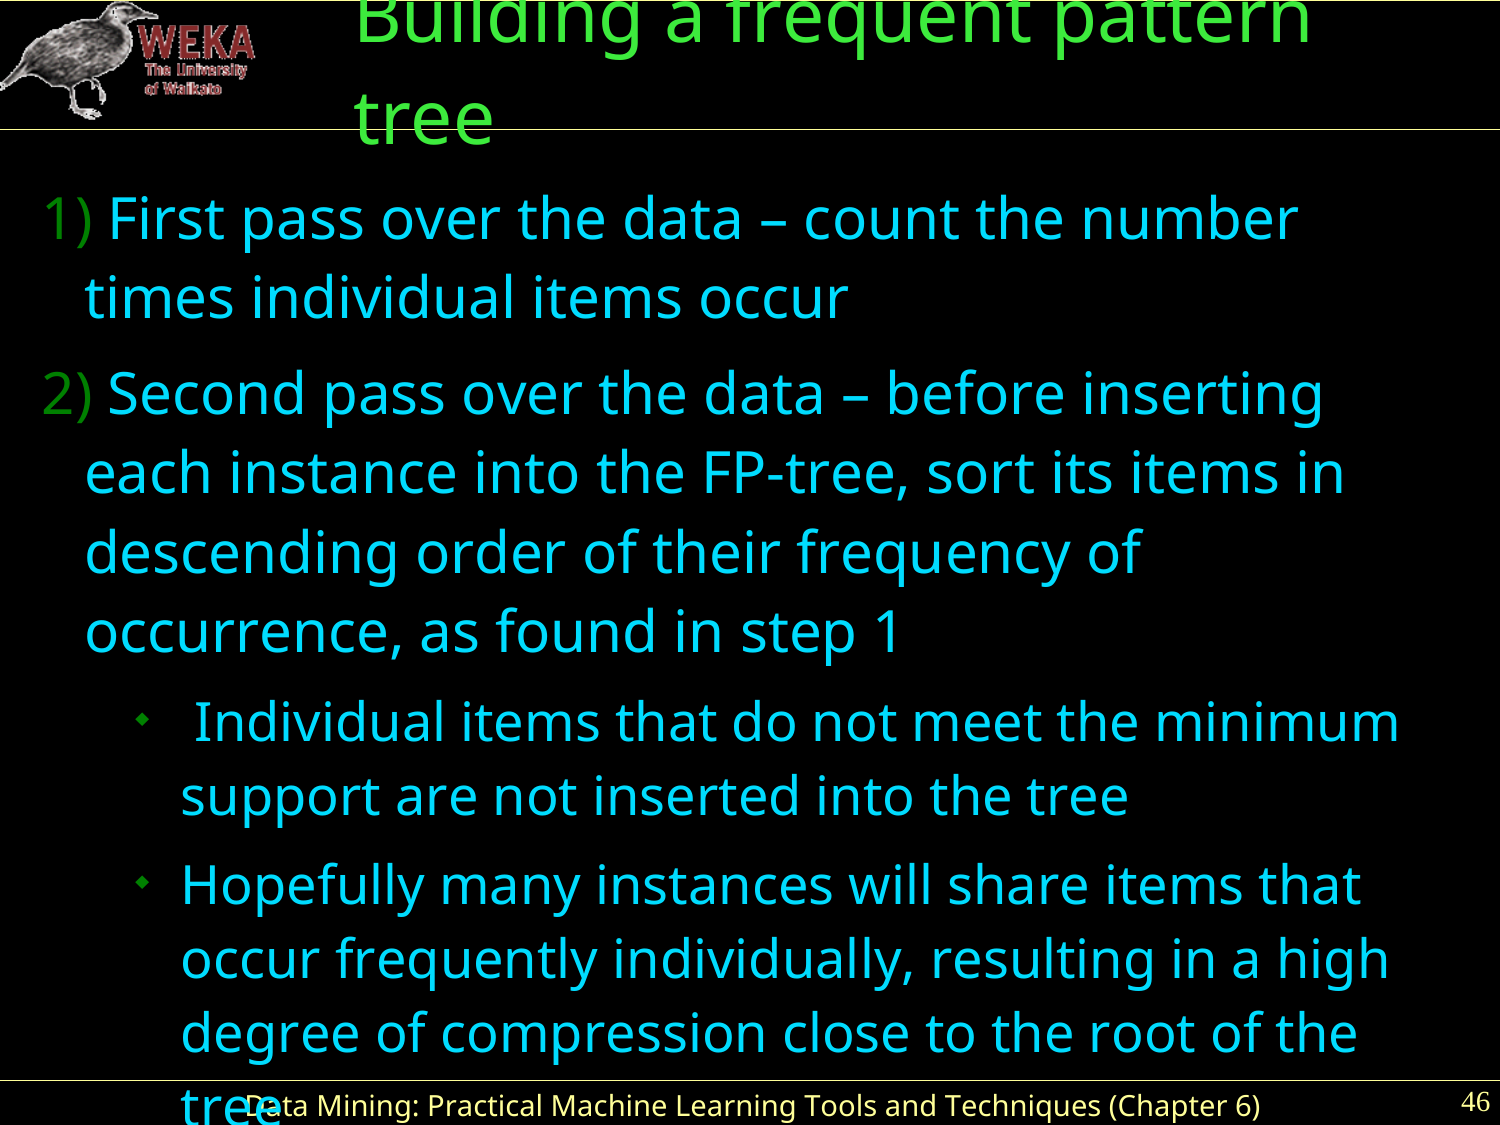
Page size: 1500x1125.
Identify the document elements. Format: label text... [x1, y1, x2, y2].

title Building a frequent pattern tree [353, 0, 1476, 159]
picture [0, 1, 266, 129]
list First pass over the data – count the number times individual items occur Second pass over the data – before inserting each instance into the FP-tree, sort its items in descending order of their frequency of occurrence, as found in step 1 Individual items that do not meet the minimum support are not inserted into the tree Hopefully many instances will share items that occur frequently individually, resulting in a high degree of compression close to the root of the tree [41, 177, 1418, 1093]
